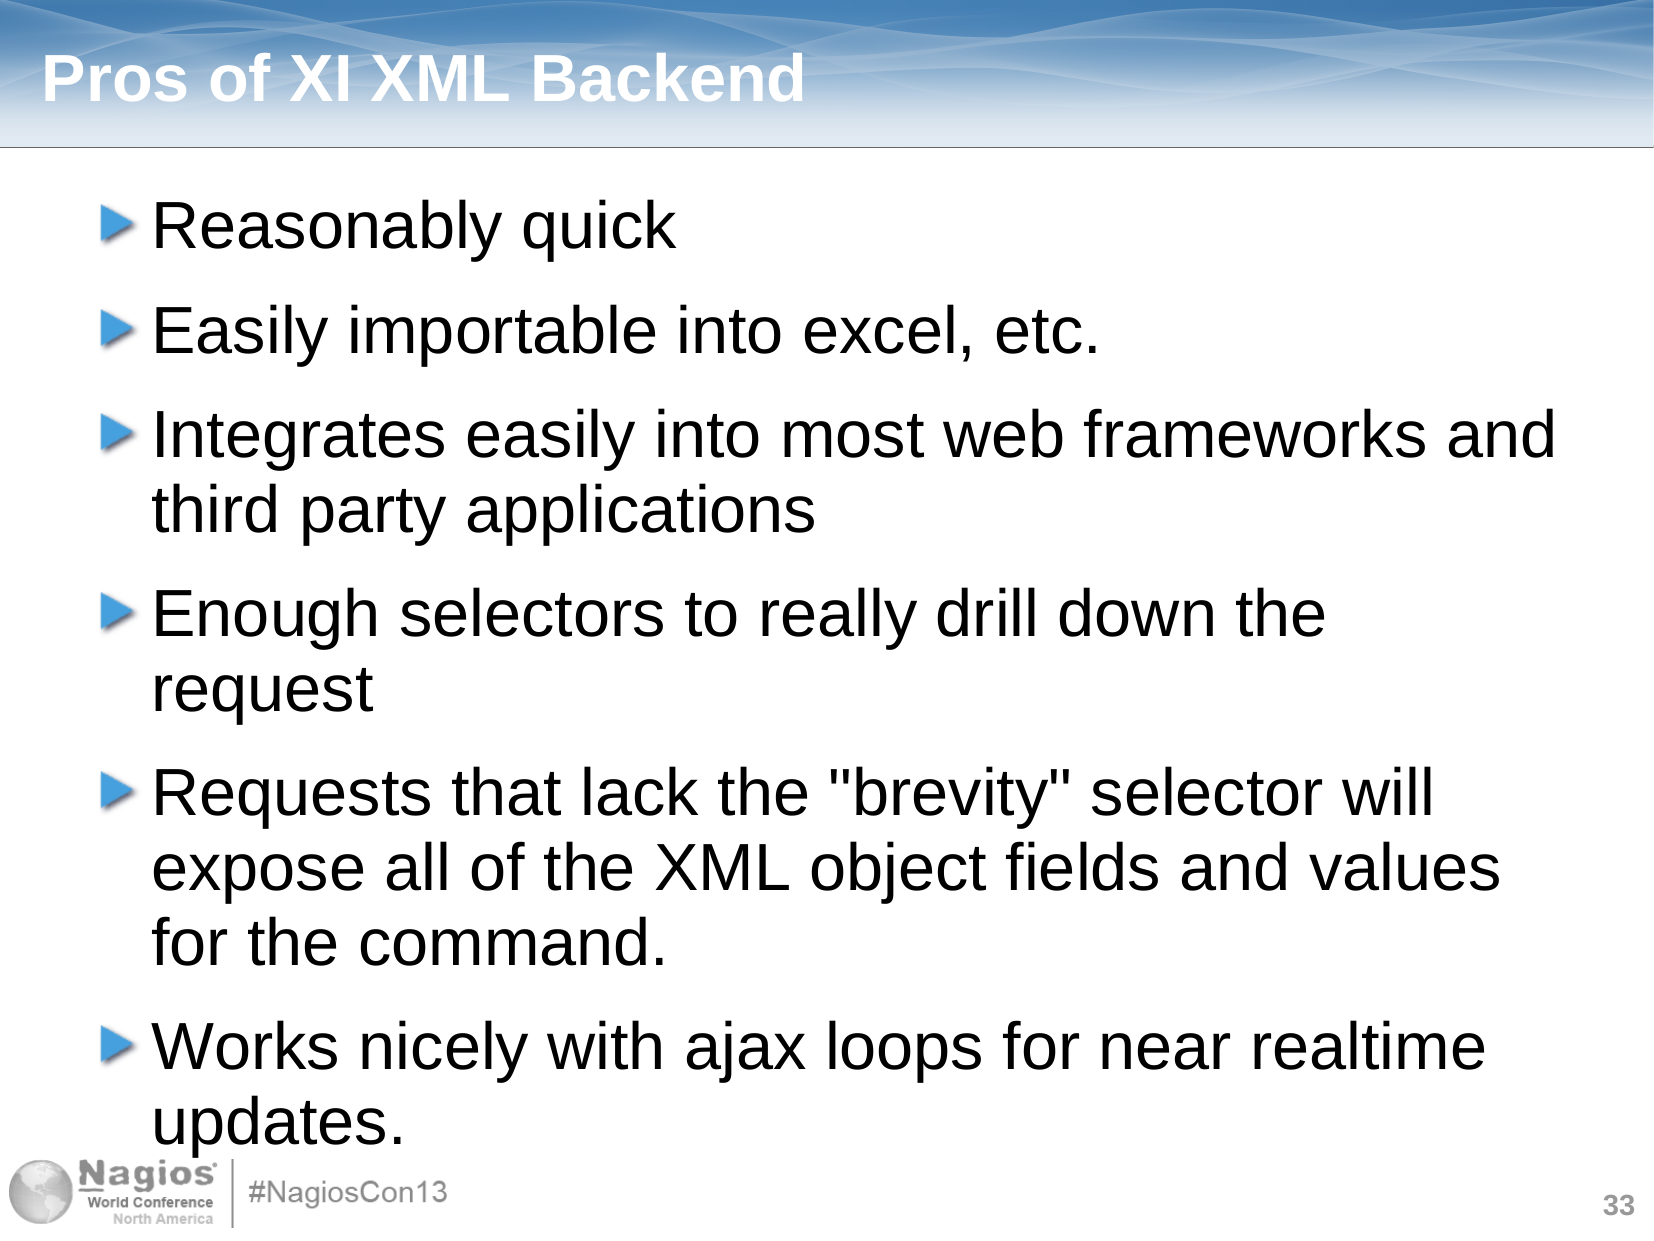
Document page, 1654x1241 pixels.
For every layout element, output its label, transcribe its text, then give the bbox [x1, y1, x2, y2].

picture [9, 1159, 453, 1228]
list Reasonably quick Easily importable into excel, etc. Integrates easily into most web frameworks and third party applications Enough selectors to really drill down the request Requests that lack the "brevity" selector will expose all of the XML object fields and values for the command. Works nicely with ajax loops for near realtime updates. [80, 188, 1569, 1156]
title Pros of XI XML Backend [41, 29, 1248, 127]
picture [0, 0, 1654, 147]
